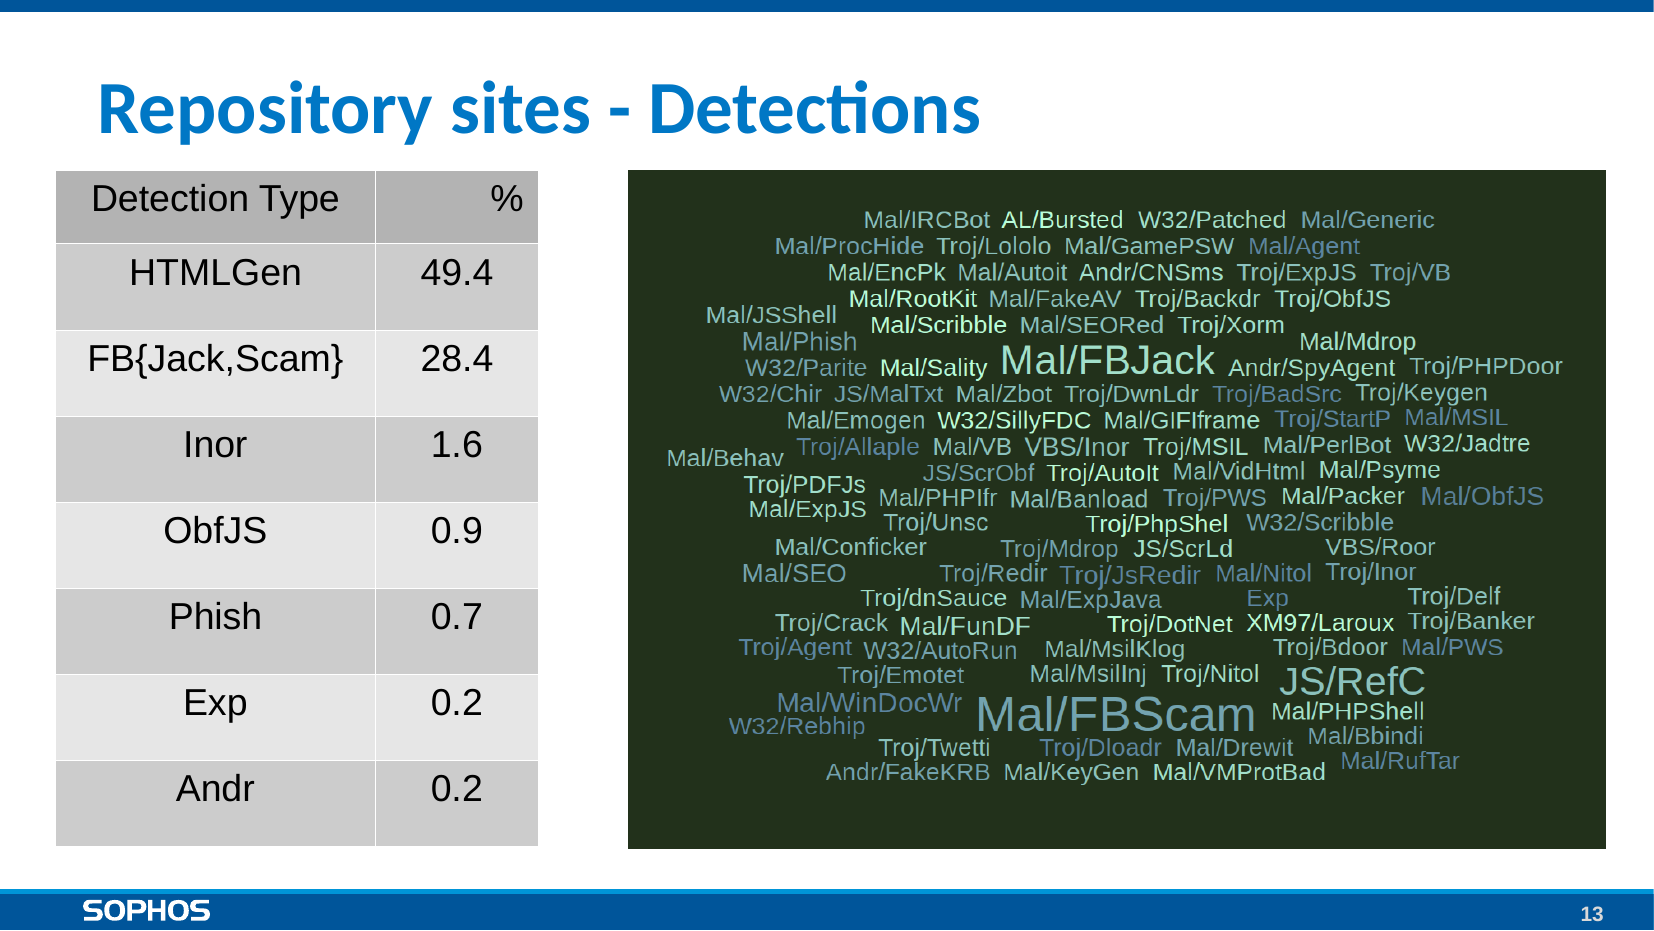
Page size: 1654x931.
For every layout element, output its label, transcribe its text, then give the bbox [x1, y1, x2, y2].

table_cell 28.4 [376, 331, 538, 416]
table_cell FB{Jack,Scam} [56, 331, 375, 416]
table_cell ObfJS [56, 503, 375, 588]
table_header Detection Type [56, 171, 375, 243]
table_cell Andr [56, 761, 375, 846]
table_header % [376, 171, 538, 243]
title Repository sites - Detections [82, 37, 1571, 170]
table_cell Inor [56, 417, 375, 502]
table_cell 49.4 [376, 244, 538, 330]
table_cell Phish [56, 589, 375, 674]
table_cell 0.7 [376, 589, 538, 674]
table_cell 1.6 [376, 417, 538, 502]
table_cell 0.2 [376, 761, 538, 846]
table_cell 0.2 [376, 675, 538, 760]
table_cell Exp [56, 675, 375, 760]
picture [628, 170, 1606, 849]
table_cell 0.9 [376, 503, 538, 588]
table_cell HTMLGen [56, 244, 375, 330]
